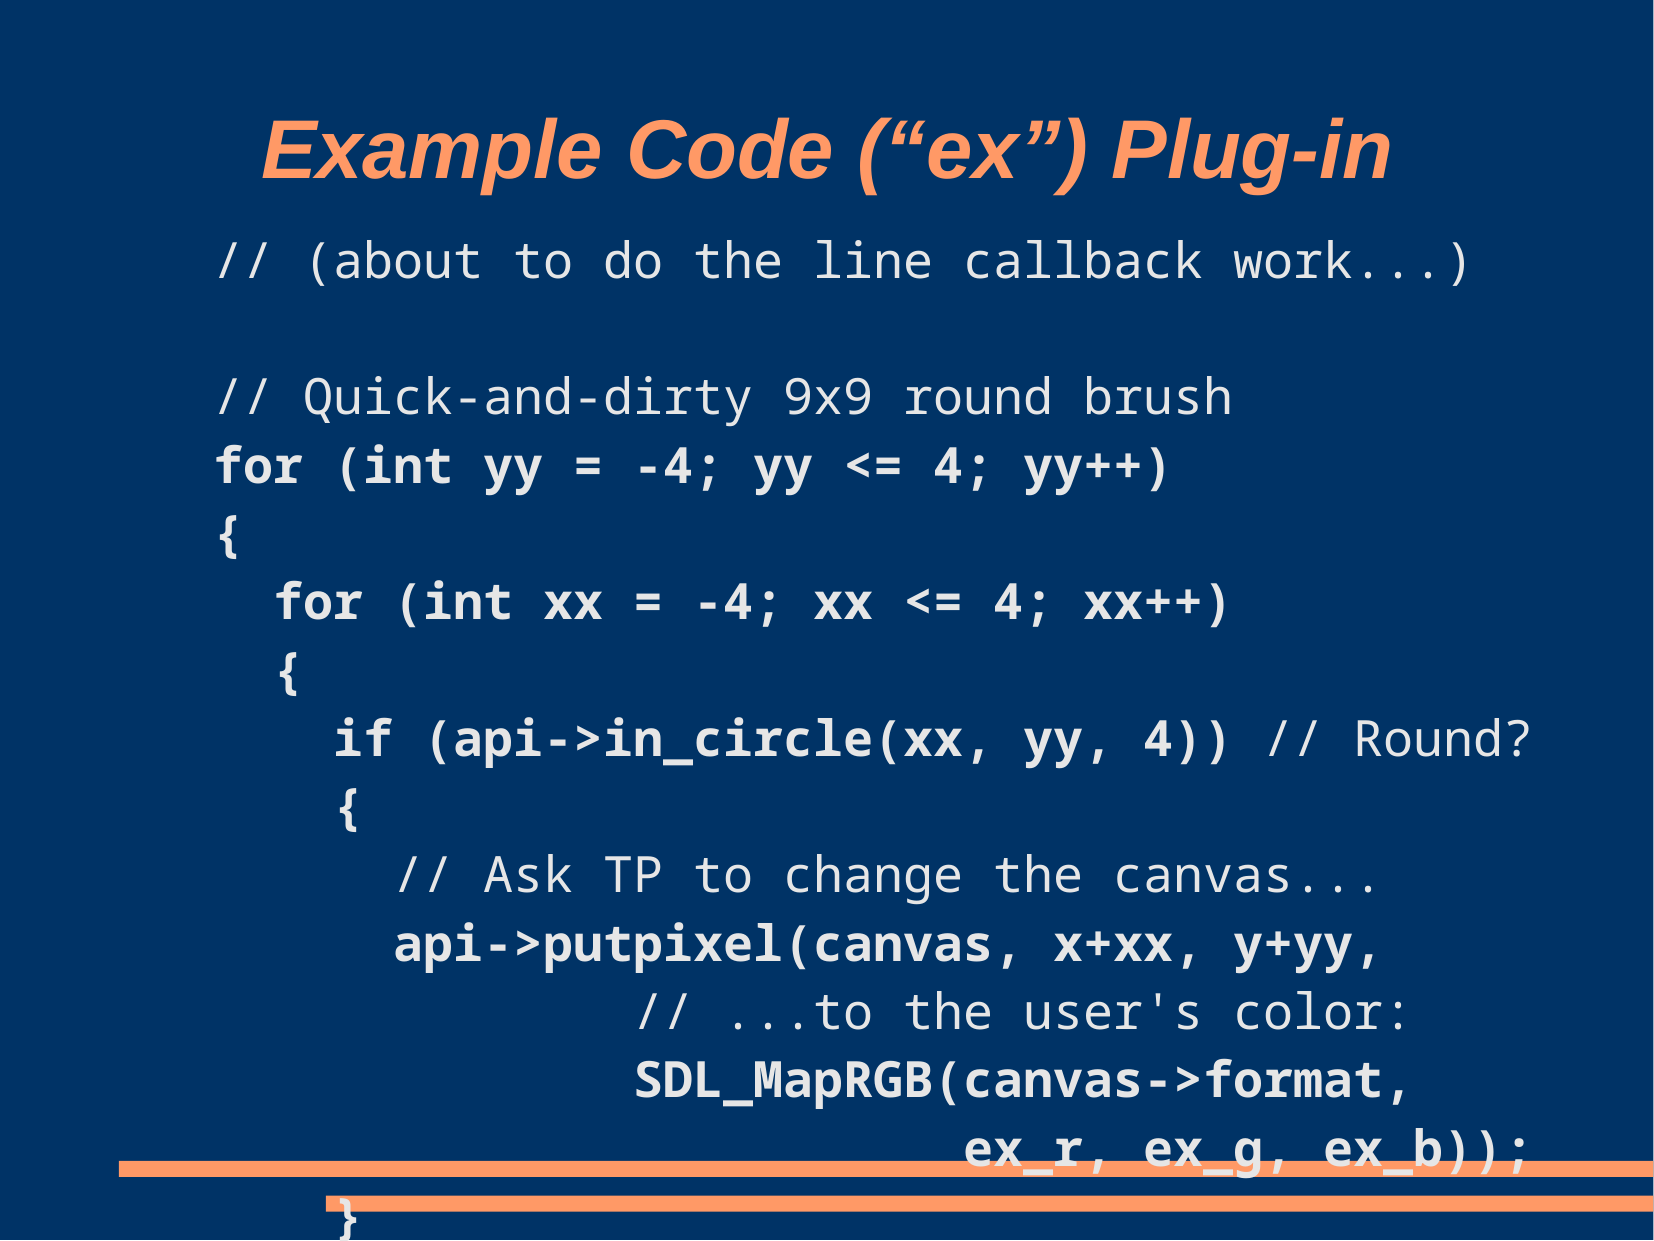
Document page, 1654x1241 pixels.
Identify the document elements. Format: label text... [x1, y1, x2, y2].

title Example Code (“ex”) Plug-in [121, 53, 1534, 247]
list // (about to do the line callback work...) // Quick-and-dirty 9x9 round brush for (int yy = -4; yy <= 4; yy++) { for (int xx = -4; xx <= 4; xx++) { if (api->in_circle(xx, yy, 4)) // Round? { // Ask TP to change the canvas... api->putpixel(canvas, x+xx, y+yy, // ...to the user's color: SDL_MapRGB(canvas->format, ex_r, ex_g, ex_b)); } } } } [135, 225, 1576, 1133]
